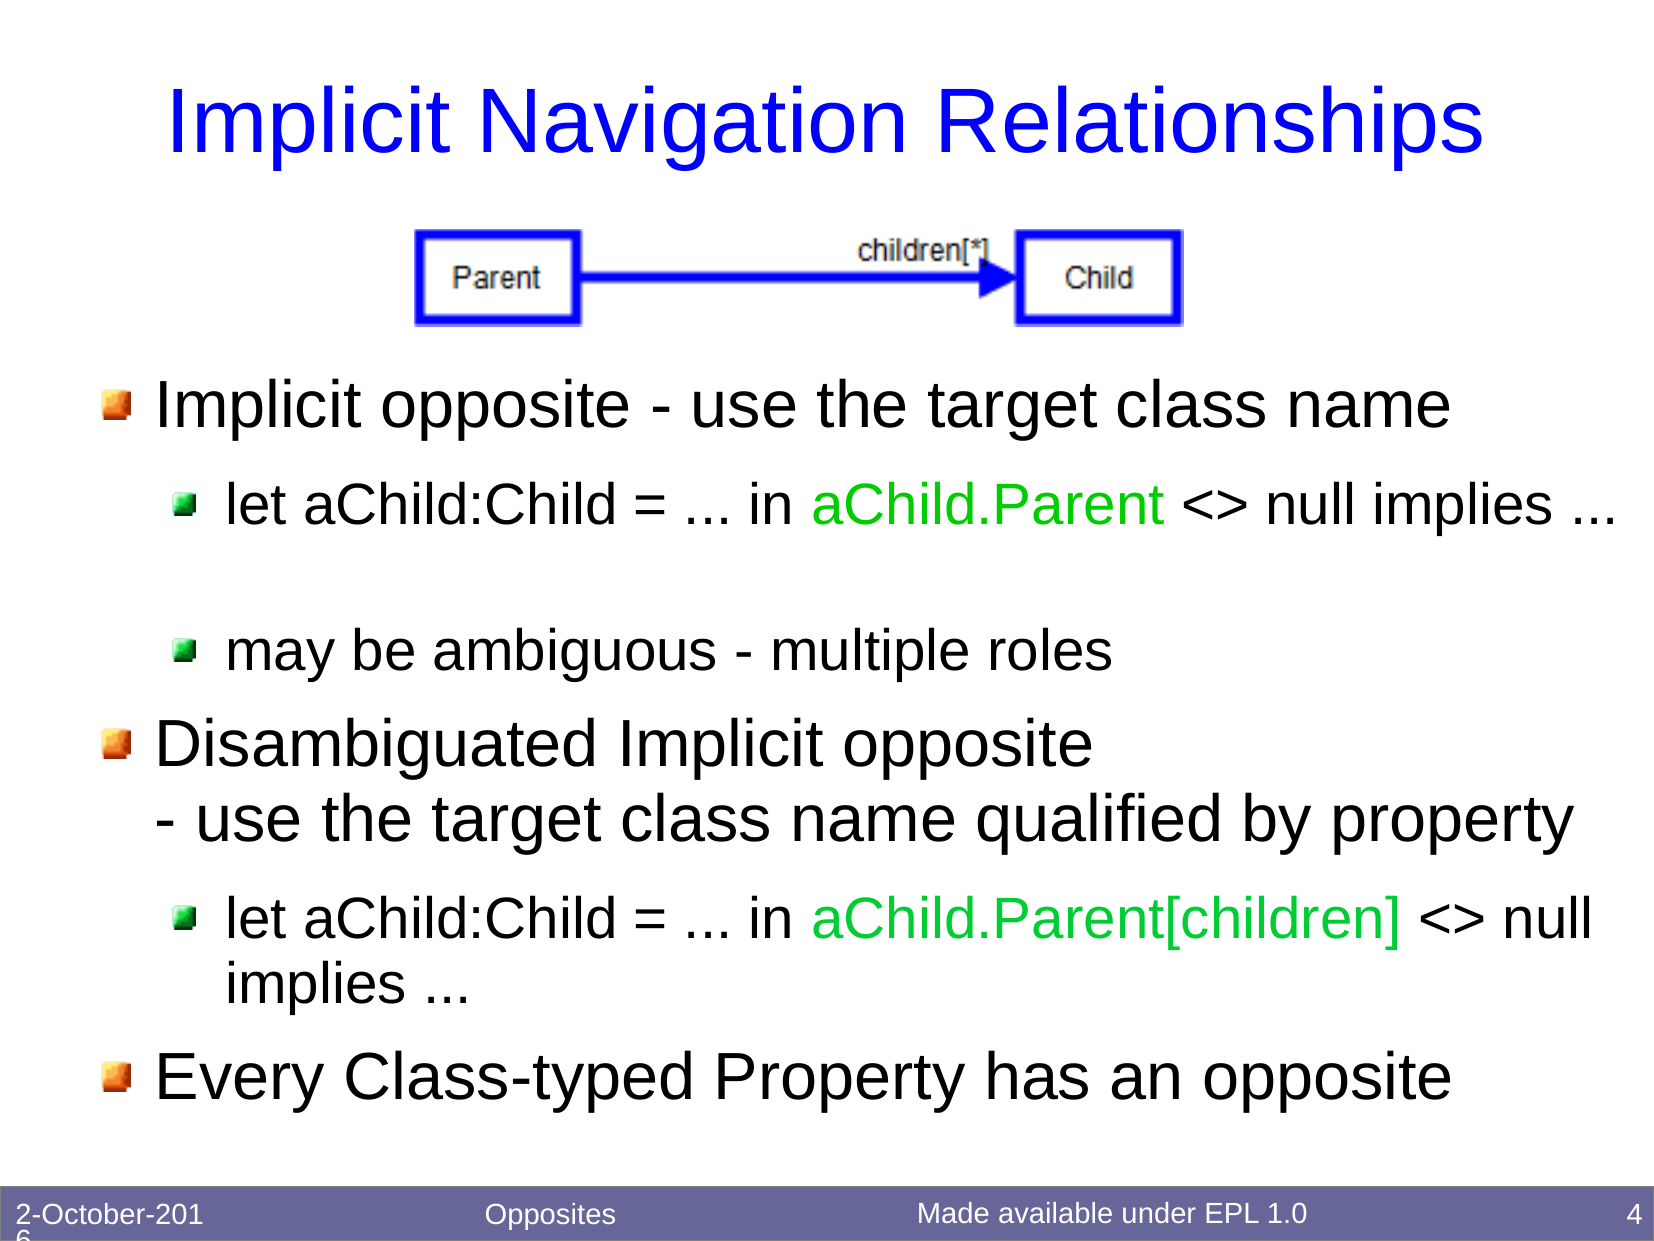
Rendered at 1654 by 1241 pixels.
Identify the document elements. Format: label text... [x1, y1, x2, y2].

picture [414, 229, 1184, 327]
title Implicit Navigation Relationships [82, 17, 1571, 223]
list Implicit opposite - use the target class name let aChild:Child = ... in aChild.Parent <> null implies ... may be ambiguous - multiple roles Disambiguated Implicit opposite - use the target class name qualified by property let aChild:Child = ... in aChild.Parent[children] <> null implies ... Every Class-typed Property has an opposite [83, 367, 1641, 1144]
